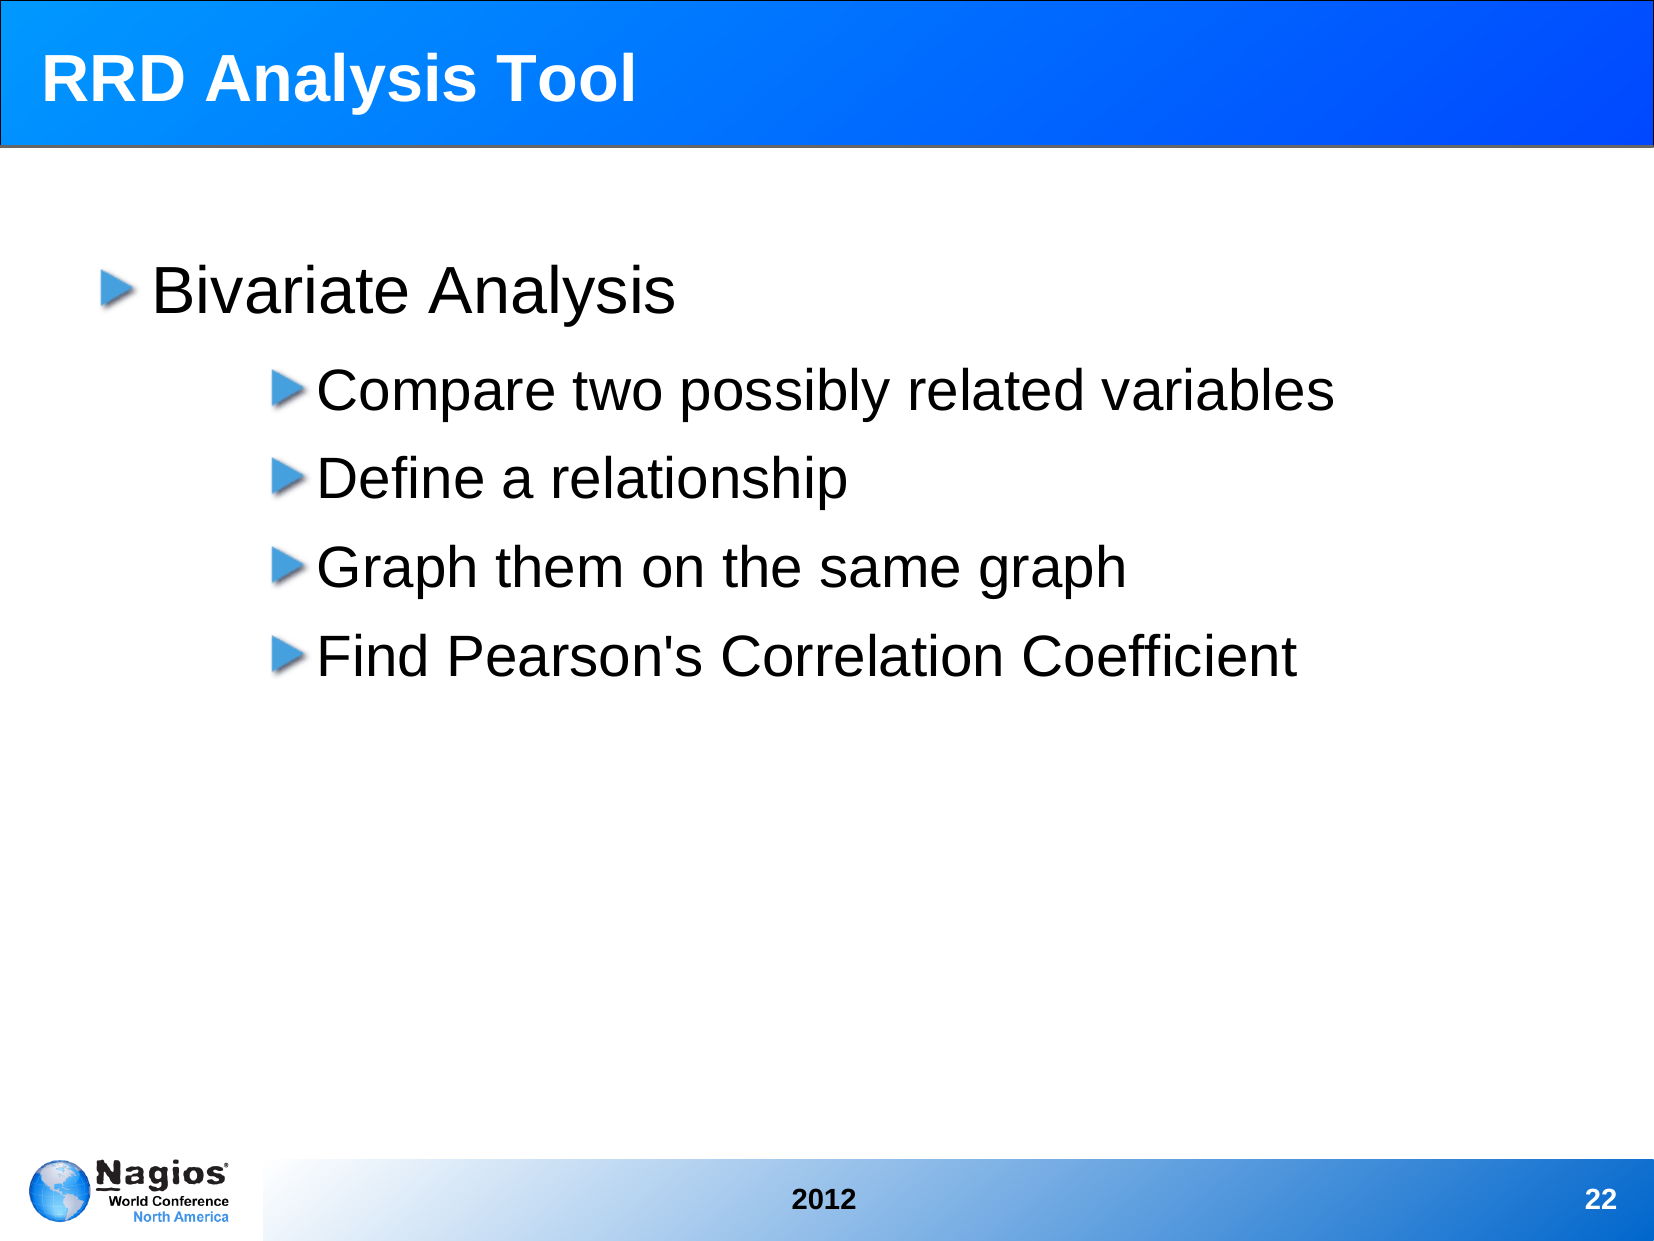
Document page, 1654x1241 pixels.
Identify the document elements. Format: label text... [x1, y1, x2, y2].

title RRD Analysis Tool [41, 29, 1248, 127]
picture [29, 1159, 229, 1235]
list Bivariate Analysis Compare two possibly related variables Define a relationship Graph them on the same graph Find Pearson's Correlation Coefficient [80, 253, 1569, 1072]
